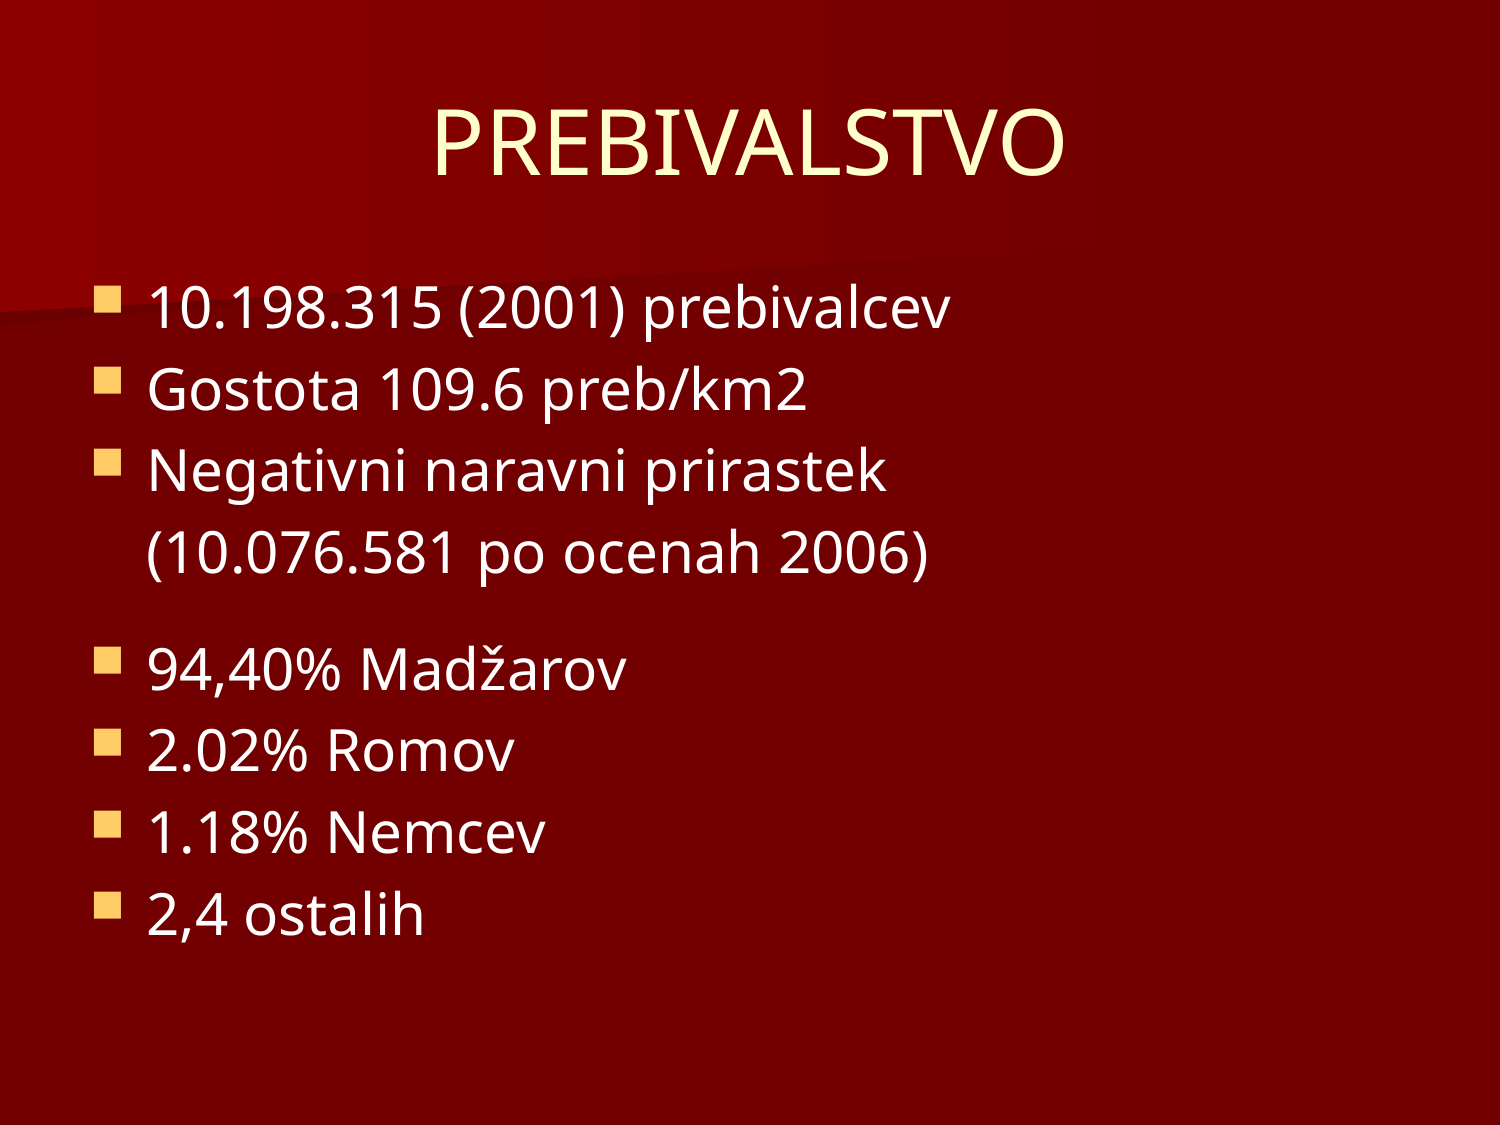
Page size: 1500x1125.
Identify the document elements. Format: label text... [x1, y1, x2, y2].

title PREBIVALSTVO [75, 45, 1425, 233]
list 10.198.315 (2001) prebivalcev Gostota 109.6 preb/km2 Negativni naravni prirastek (10.076.581 po ocenah 2006) 94,40% Madžarov 2.02% Romov 1.18% Nemcev 2,4 ostalih [75, 262, 1425, 1000]
